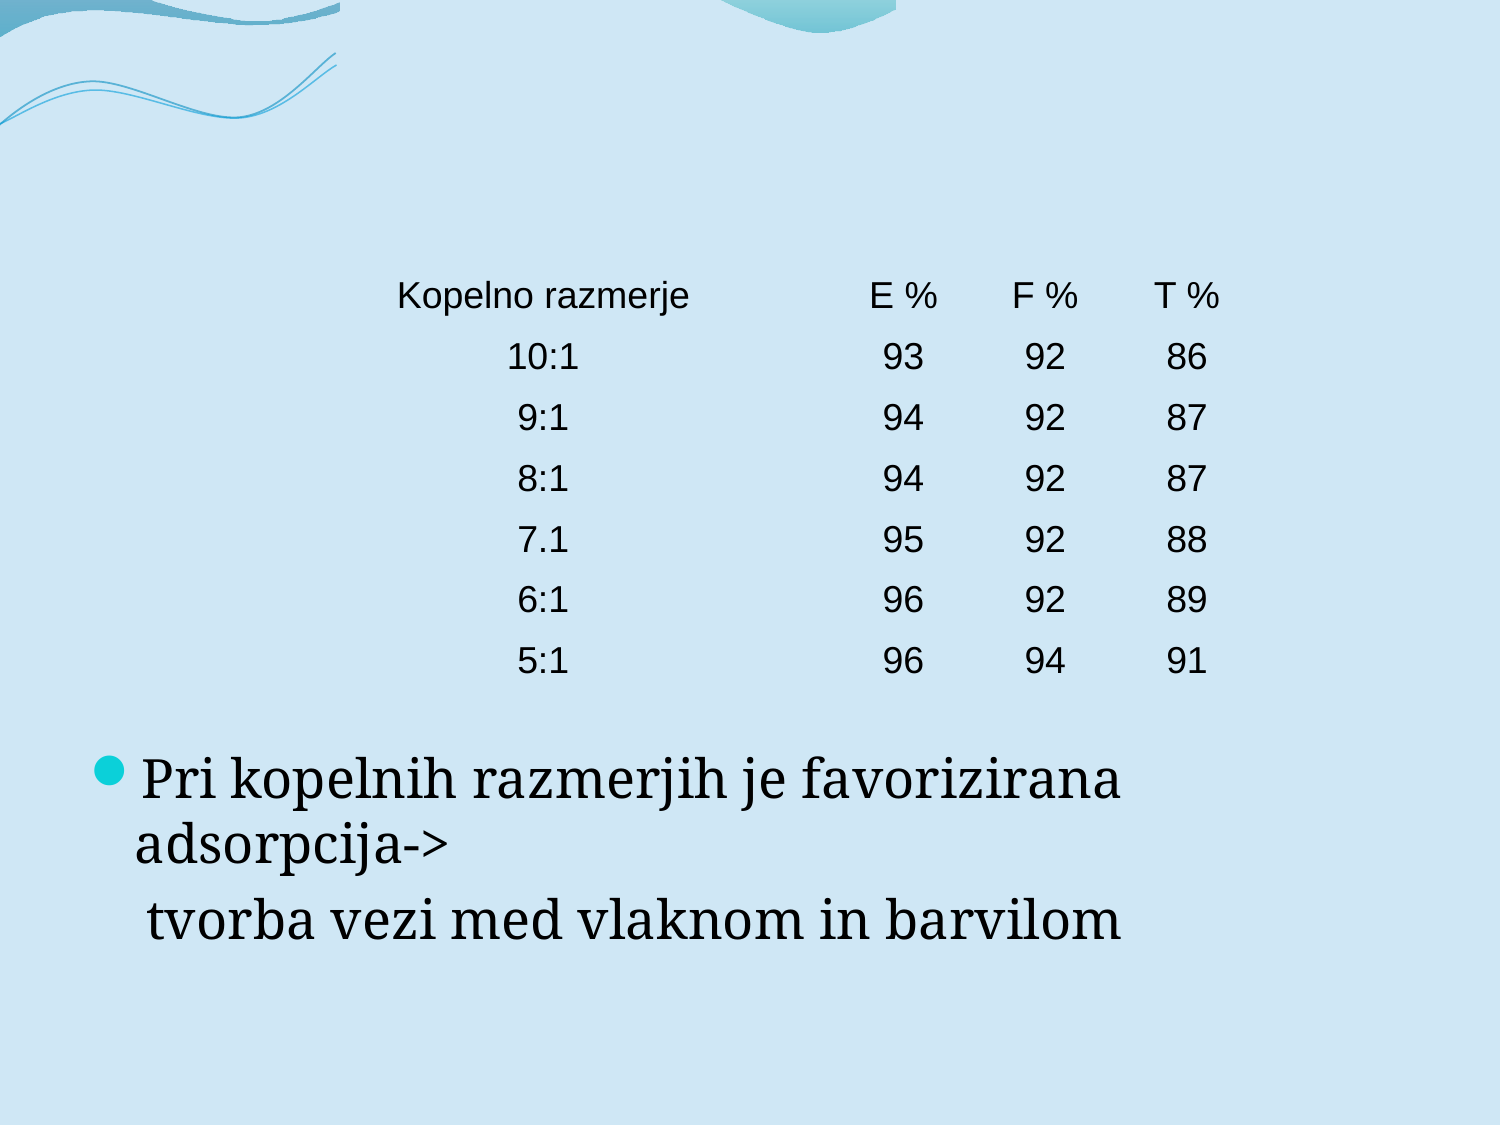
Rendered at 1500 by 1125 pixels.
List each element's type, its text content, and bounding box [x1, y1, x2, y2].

table_cell 89 [1116, 571, 1258, 632]
table_cell 92 [974, 328, 1116, 389]
table_cell 94 [833, 389, 974, 450]
table_cell 87 [1116, 450, 1258, 510]
table_cell 5:1 [254, 632, 833, 693]
table_cell 10:1 [254, 328, 833, 389]
table_cell 86 [1116, 328, 1258, 389]
table_header T % [1116, 267, 1258, 328]
table_cell 7.1 [254, 510, 833, 571]
table_cell 94 [974, 632, 1116, 693]
table_cell 88 [1116, 510, 1258, 571]
table_header E % [833, 267, 974, 328]
table_cell 92 [974, 571, 1116, 632]
table_cell 6:1 [254, 571, 833, 632]
table_cell 95 [833, 510, 974, 571]
table_cell 8:1 [254, 450, 833, 510]
table_cell 96 [833, 571, 974, 632]
table_cell 96 [833, 632, 974, 693]
list Pri kopelnih razmerjih je favorizirana adsorpcija-> tvorba vezi med vlaknom in barvilom [75, 737, 1425, 1125]
table_cell 91 [1116, 632, 1258, 693]
table_cell 92 [974, 510, 1116, 571]
table_cell 94 [833, 450, 974, 510]
table_cell 92 [974, 389, 1116, 450]
table_cell 87 [1116, 389, 1258, 450]
table_header Kopelno razmerje [254, 267, 833, 328]
table_header F % [974, 267, 1116, 328]
table_cell 9:1 [254, 389, 833, 450]
table_cell 92 [974, 450, 1116, 510]
table_cell 93 [833, 328, 974, 389]
